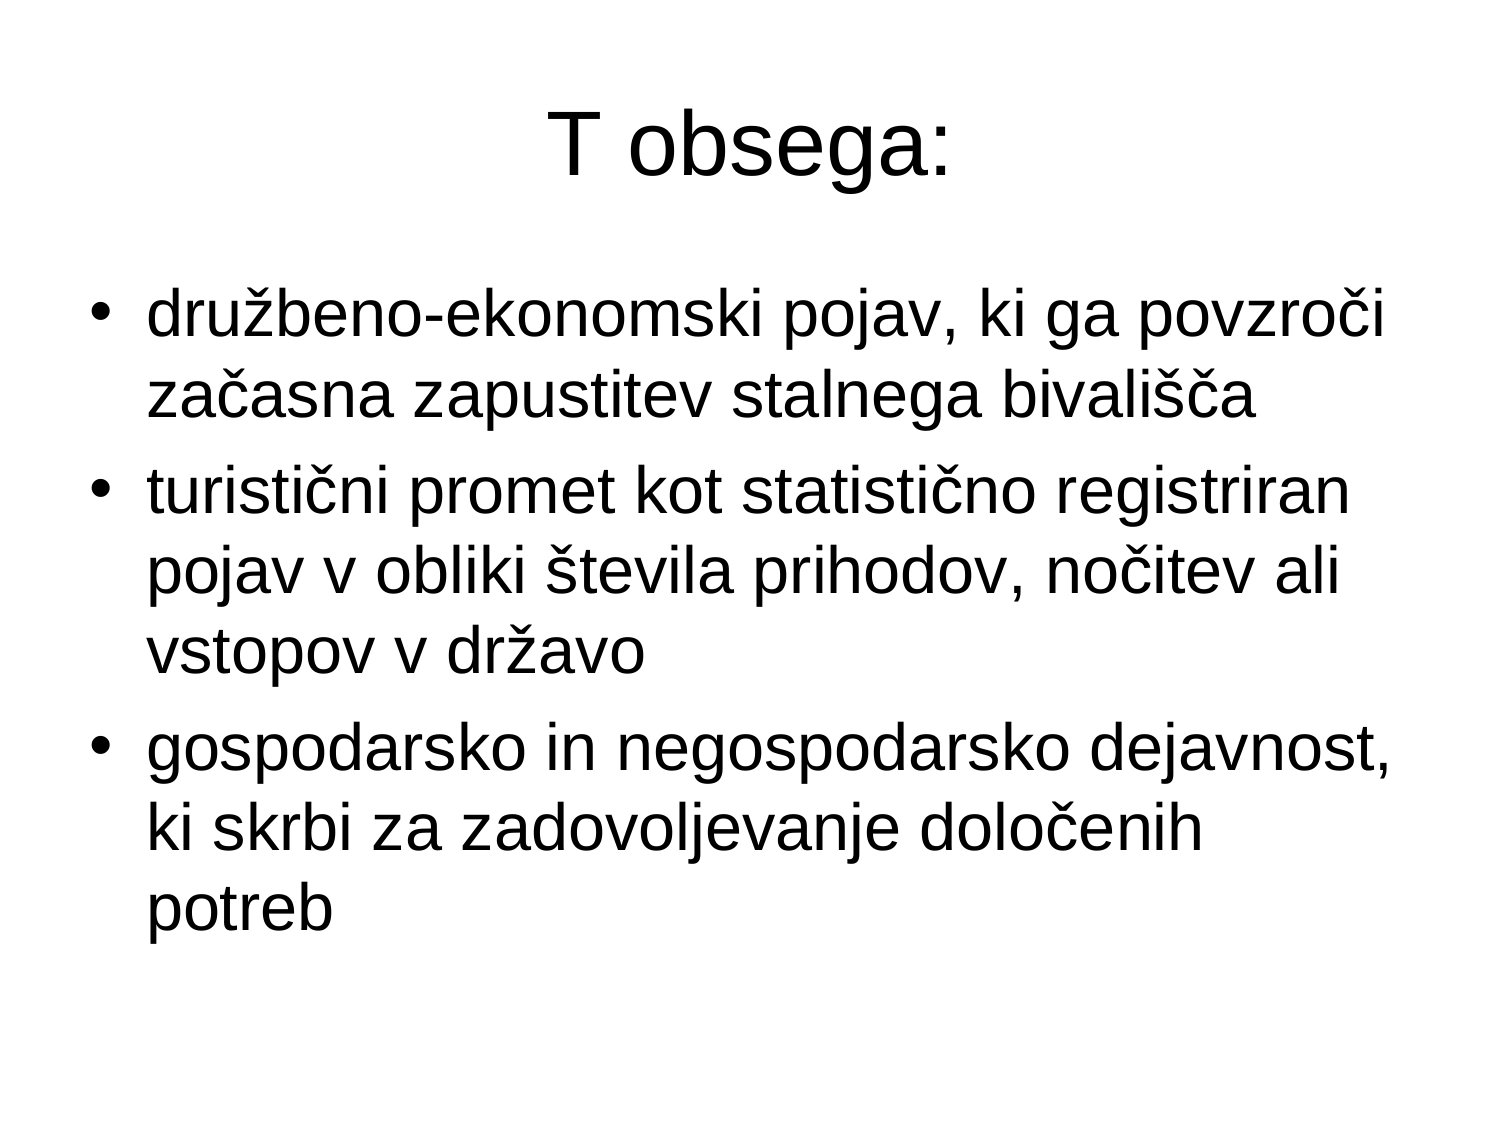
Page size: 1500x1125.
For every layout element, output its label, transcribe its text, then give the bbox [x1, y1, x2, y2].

title T obsega: [75, 45, 1426, 233]
list družbeno-ekonomski pojav, ki ga povzroči začasna zapustitev stalnega bivališča turistični promet kot statistično registriran pojav v obliki števila prihodov, nočitev ali vstopov v državo gospodarsko in negospodarsko dejavnost, ki skrbi za zadovoljevanje določenih potreb [75, 262, 1426, 1006]
